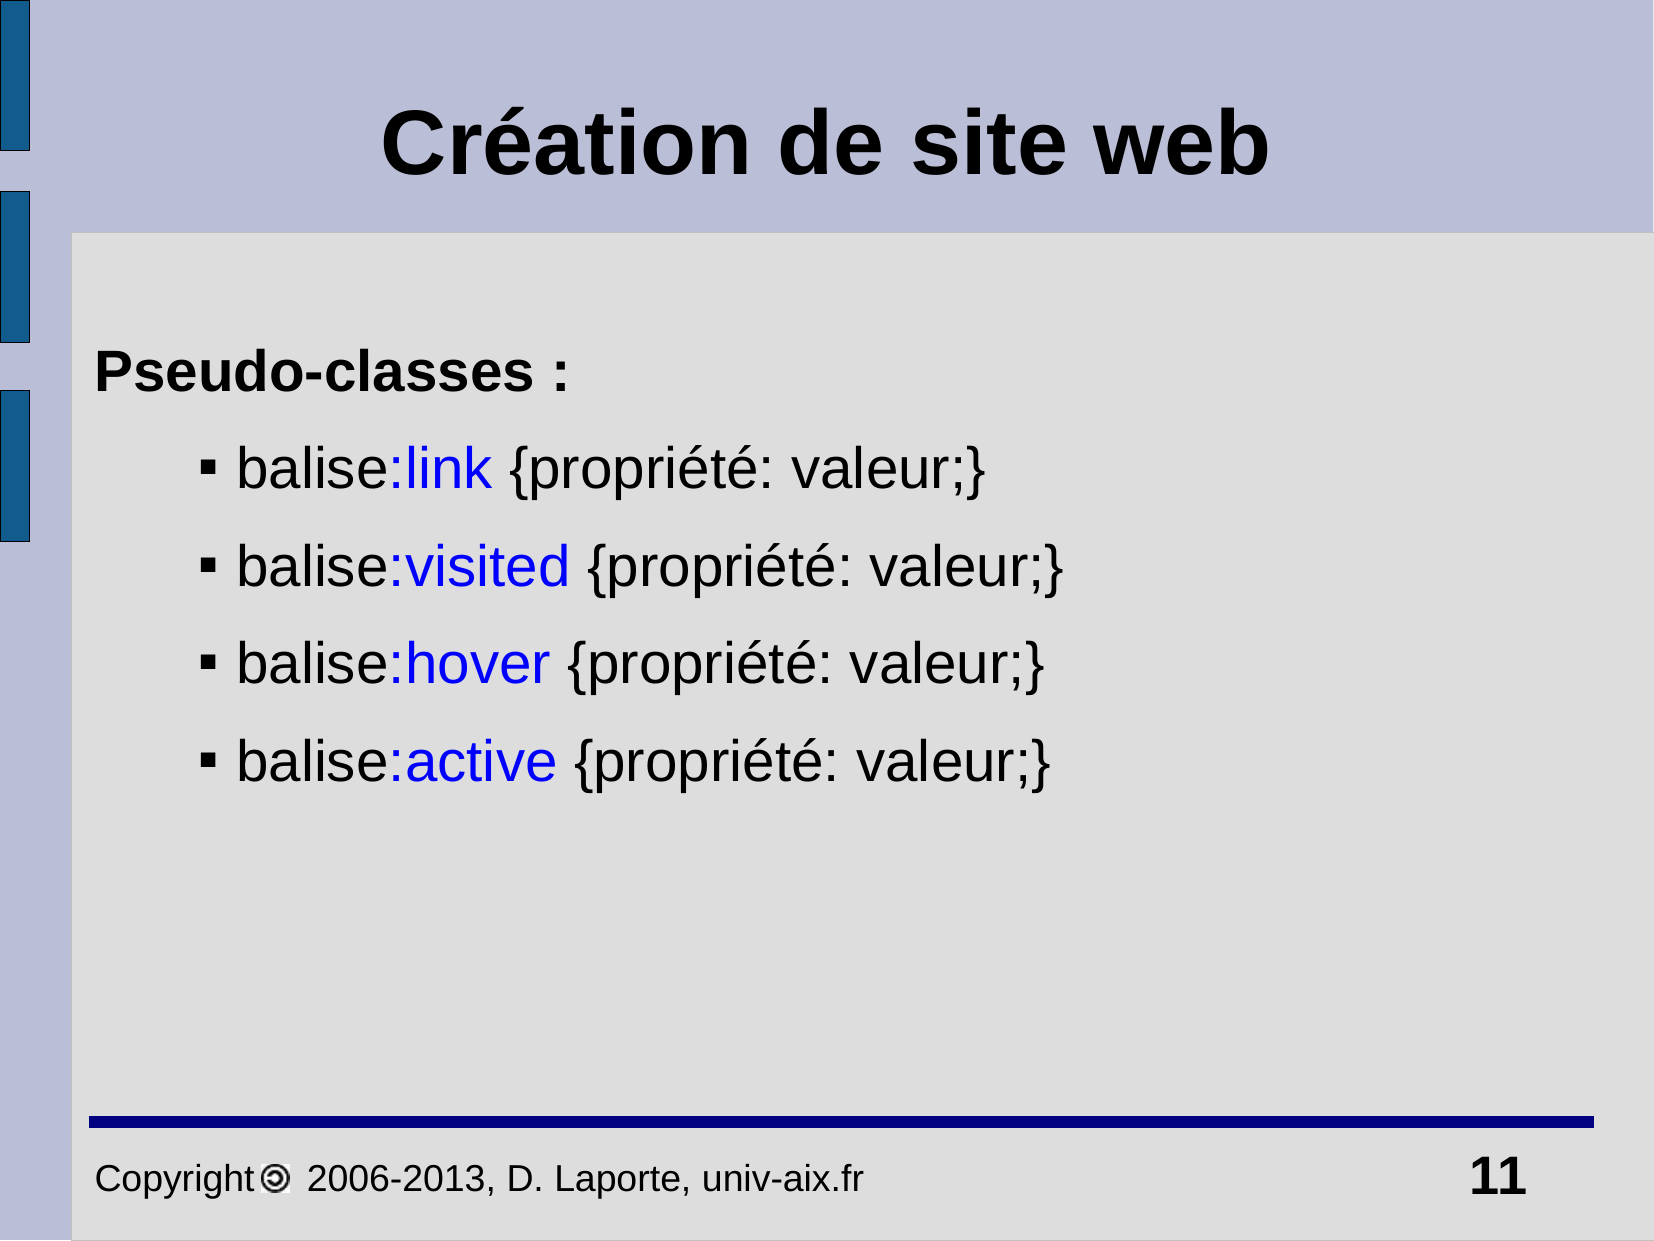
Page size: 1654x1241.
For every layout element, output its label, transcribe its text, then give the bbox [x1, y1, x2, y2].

picture [261, 1164, 290, 1193]
text_box Pseudo-classes : balise:link {propriété: valeur;} balise:visited {propriété: valeur;} balise:hover {propriété: valeur;} balise:active {propriété: valeur;} [88, 316, 1595, 895]
